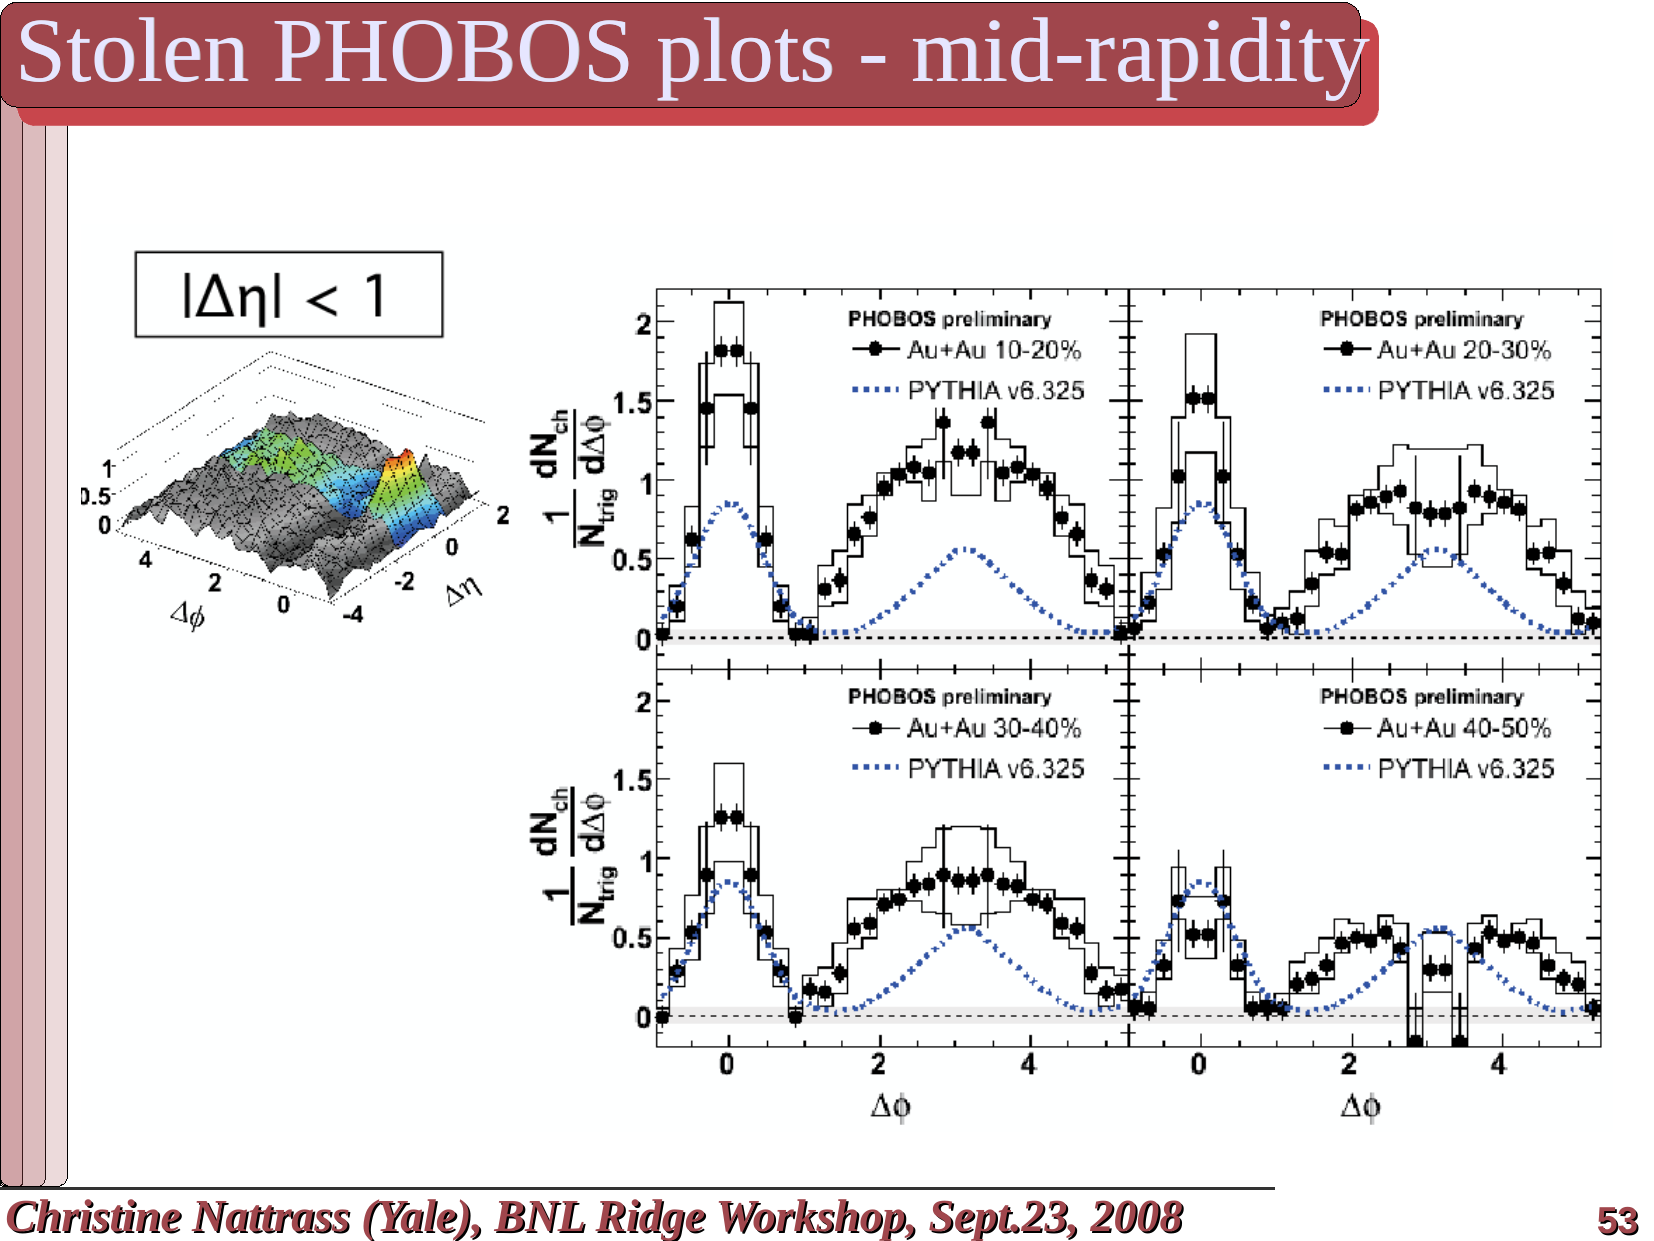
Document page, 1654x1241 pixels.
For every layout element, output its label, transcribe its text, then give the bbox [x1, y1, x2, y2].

picture [81, 224, 1613, 1132]
title Stolen PHOBOS plots - mid-rapidity [0, 0, 1388, 107]
